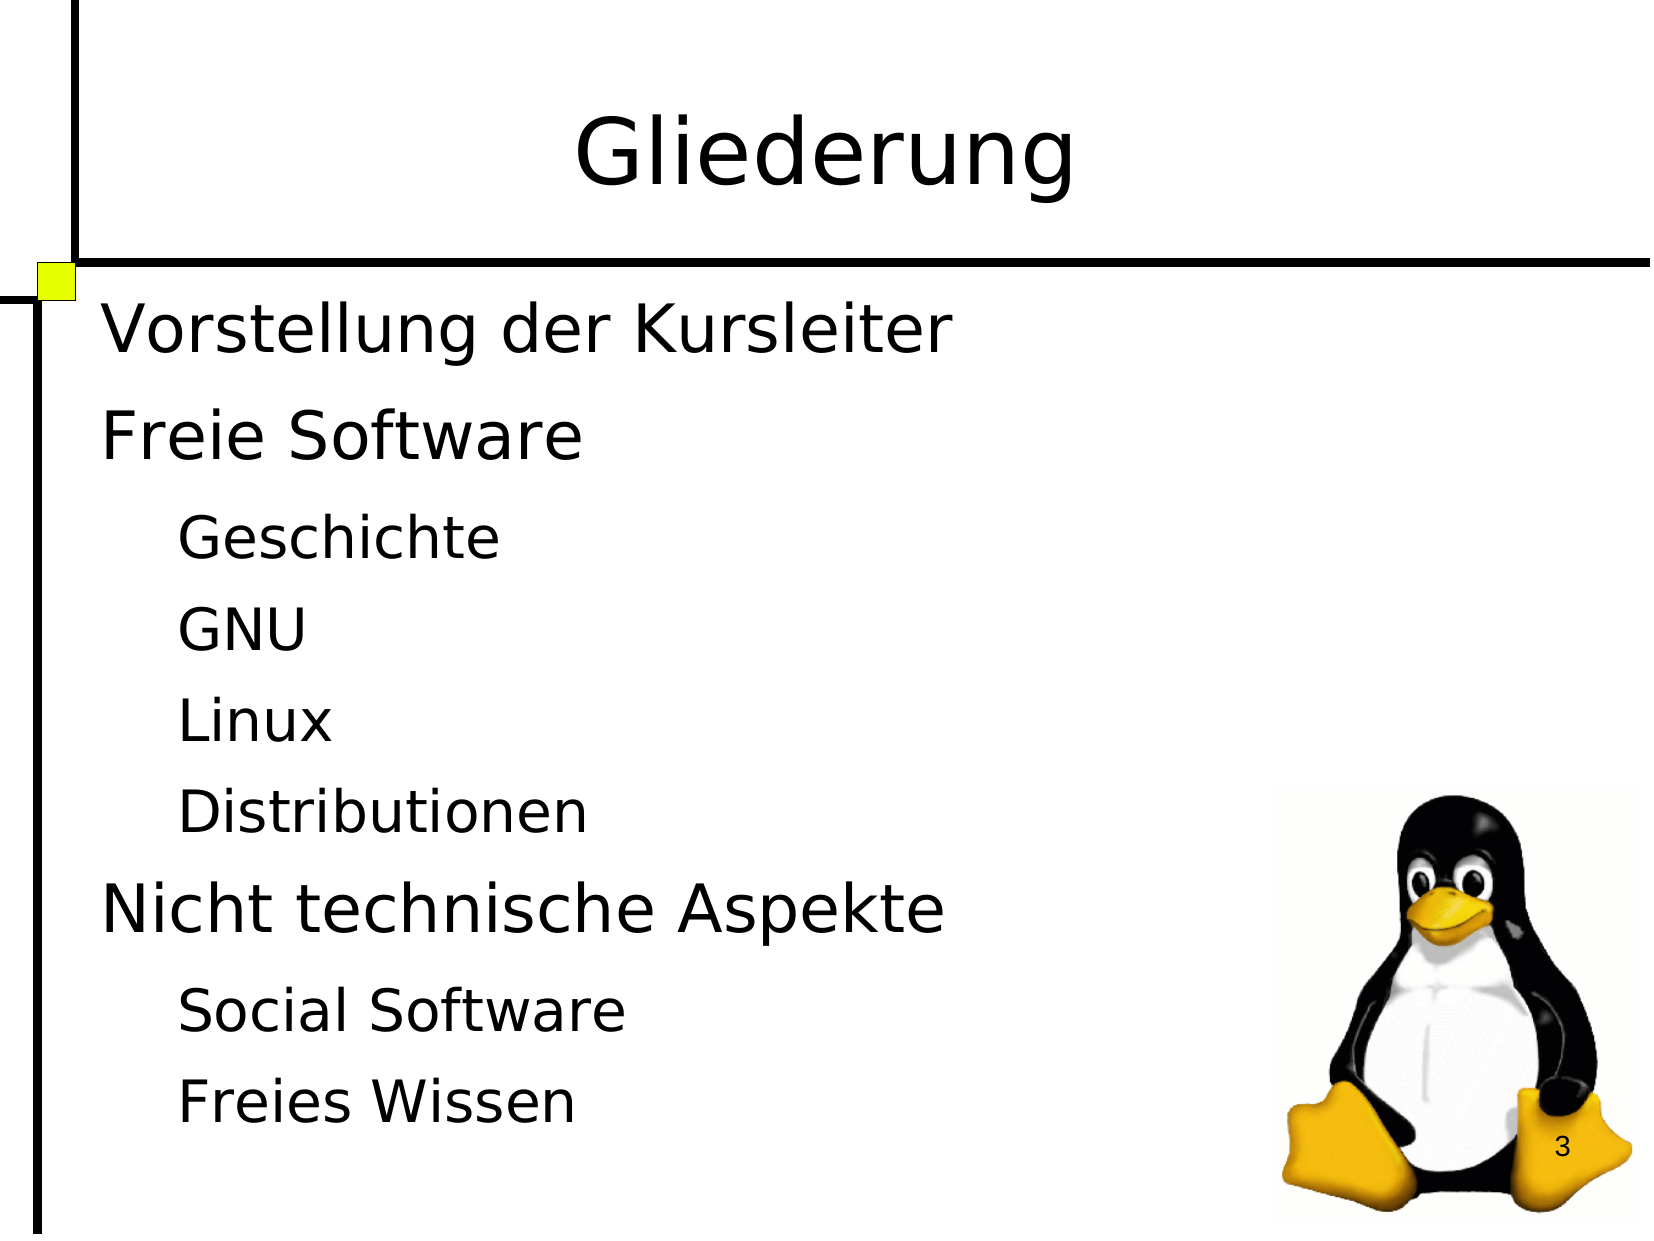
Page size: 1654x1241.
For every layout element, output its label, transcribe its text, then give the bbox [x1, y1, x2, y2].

list Vorstellung der Kursleiter Freie Software Geschichte GNU Linux Distributionen Nicht technische Aspekte Social Software Freies Wissen [82, 290, 1571, 1137]
picture [1275, 787, 1642, 1223]
title Gliederung [82, 49, 1571, 257]
